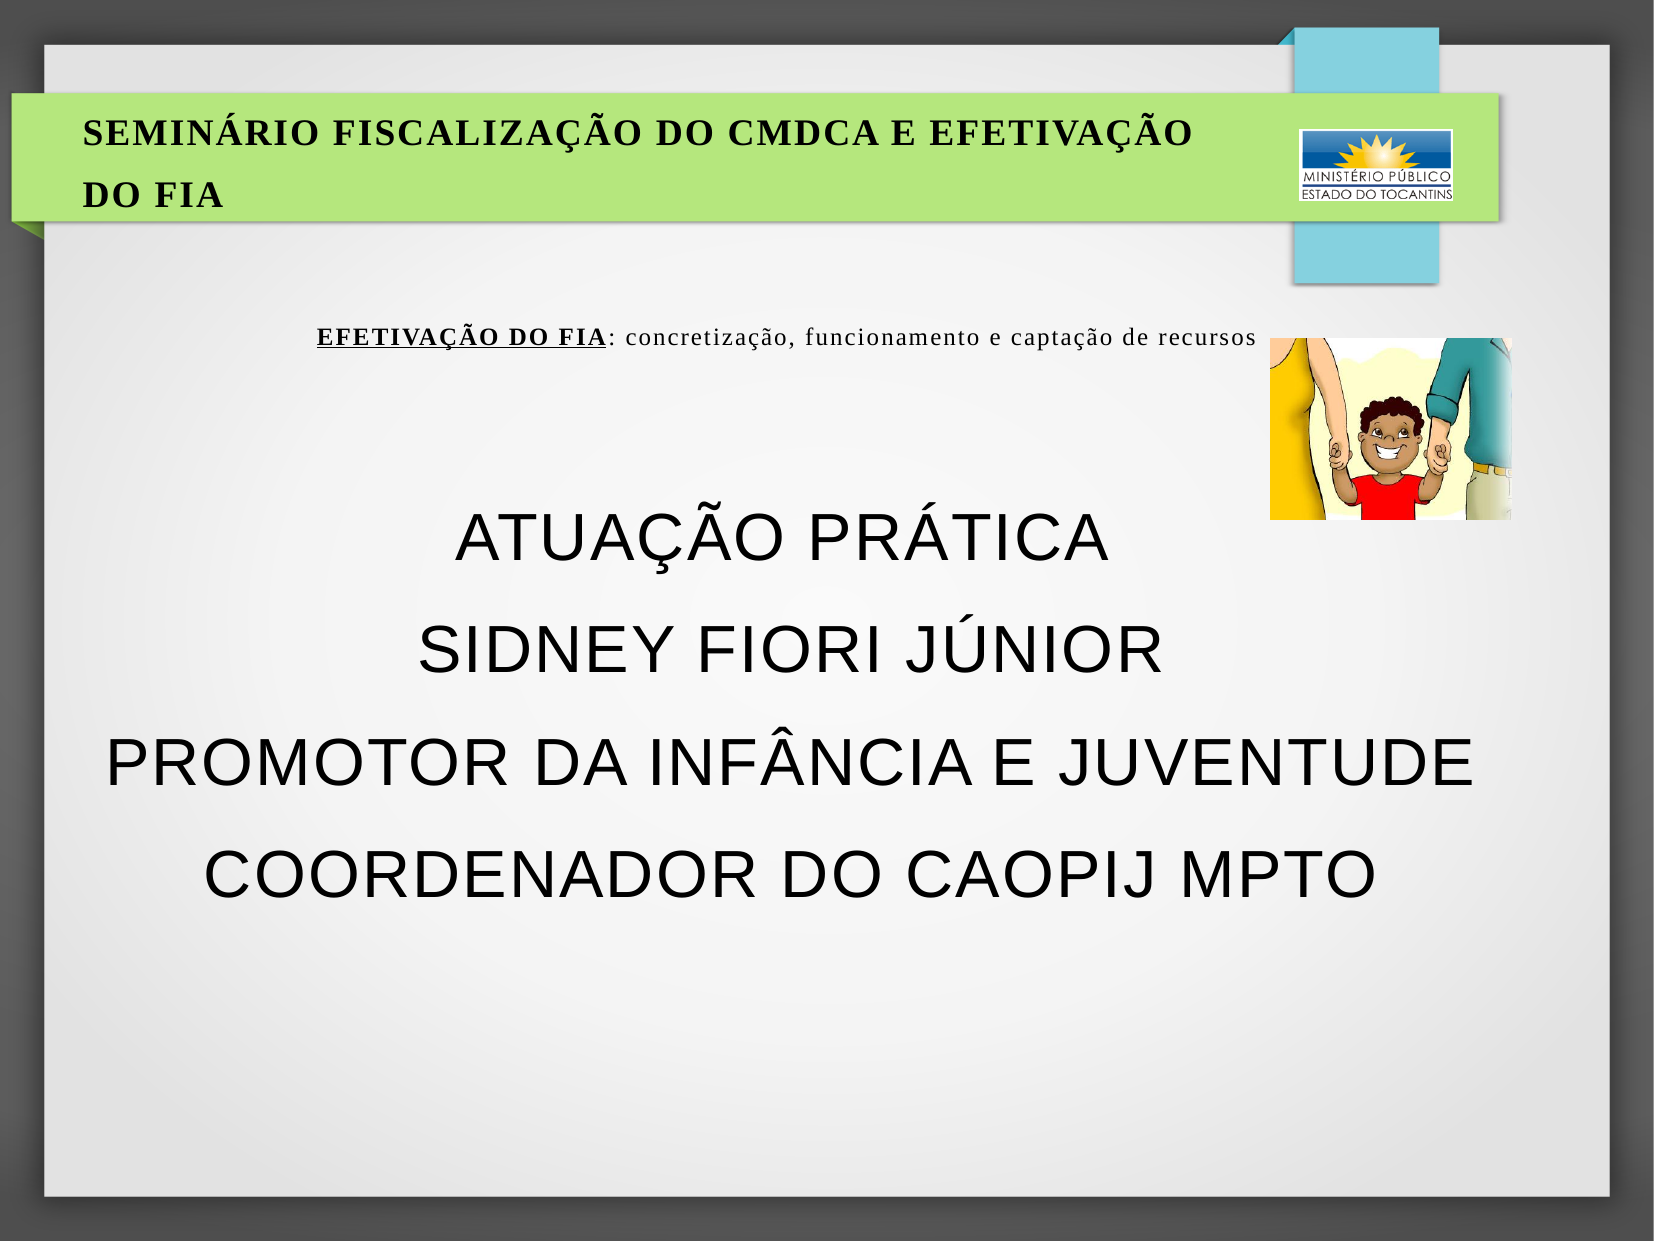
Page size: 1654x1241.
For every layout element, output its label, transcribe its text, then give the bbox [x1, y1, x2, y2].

picture [0, 0, 1654, 1241]
subtitle EFETIVAÇÃO DO FIA: concretização, funcionamento e captação de recursos ATUAÇÃO PRÁTICA SIDNEY FIORI JÚNIOR PROMOTOR DA INFÂNCIA E JUVENTUDE COORDENADOR DO CAOPIJ MPTO [47, 259, 1536, 1073]
title SEMINÁRIO FISCALIZAÇÃO DO CMDCA E EFETIVAÇÃO DO FIA [82, 94, 1264, 213]
